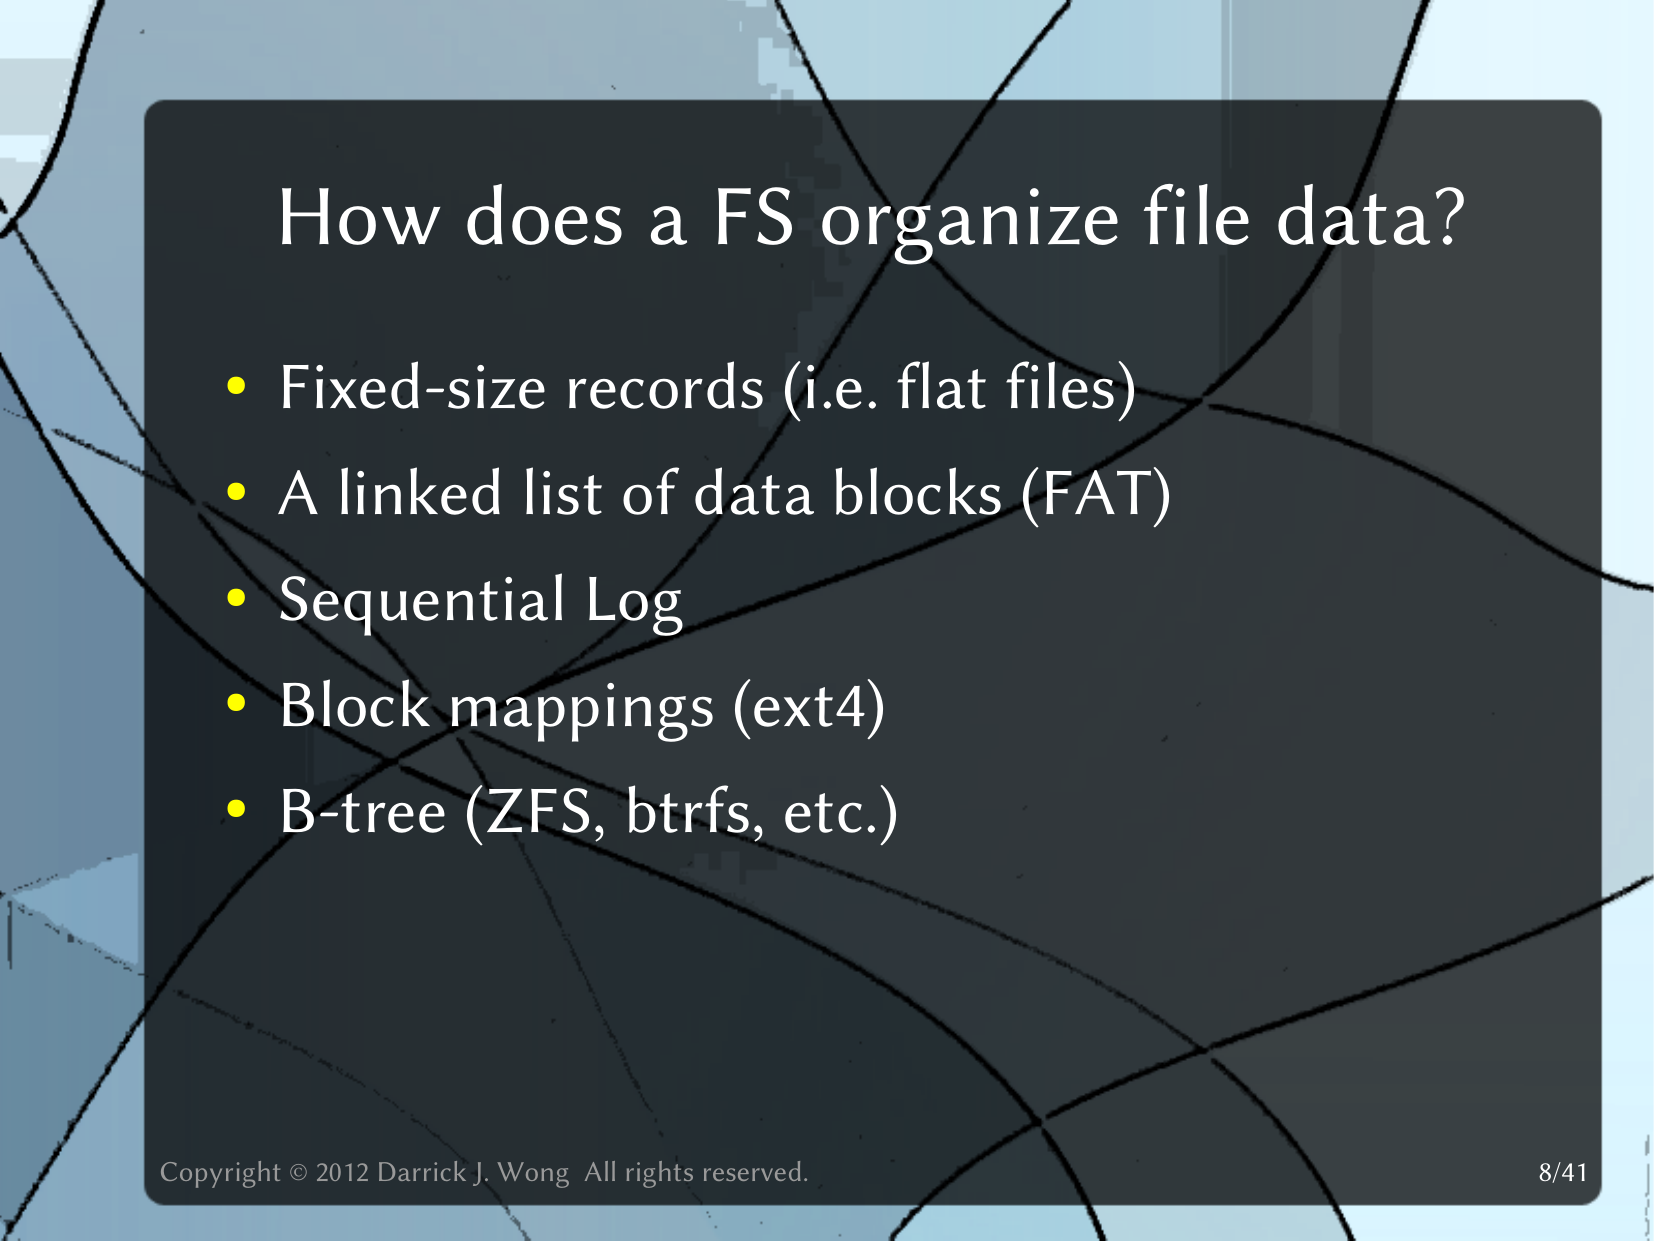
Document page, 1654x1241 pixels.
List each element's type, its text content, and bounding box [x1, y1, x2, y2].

picture [0, 0, 1654, 1241]
list Fixed-size records (i.e. flat files) A linked list of data blocks (FAT) Sequential Log Block mappings (ext4) B-tree (ZFS, btrfs, etc.) [206, 349, 1571, 1069]
title How does a FS organize file data? [159, 108, 1583, 325]
